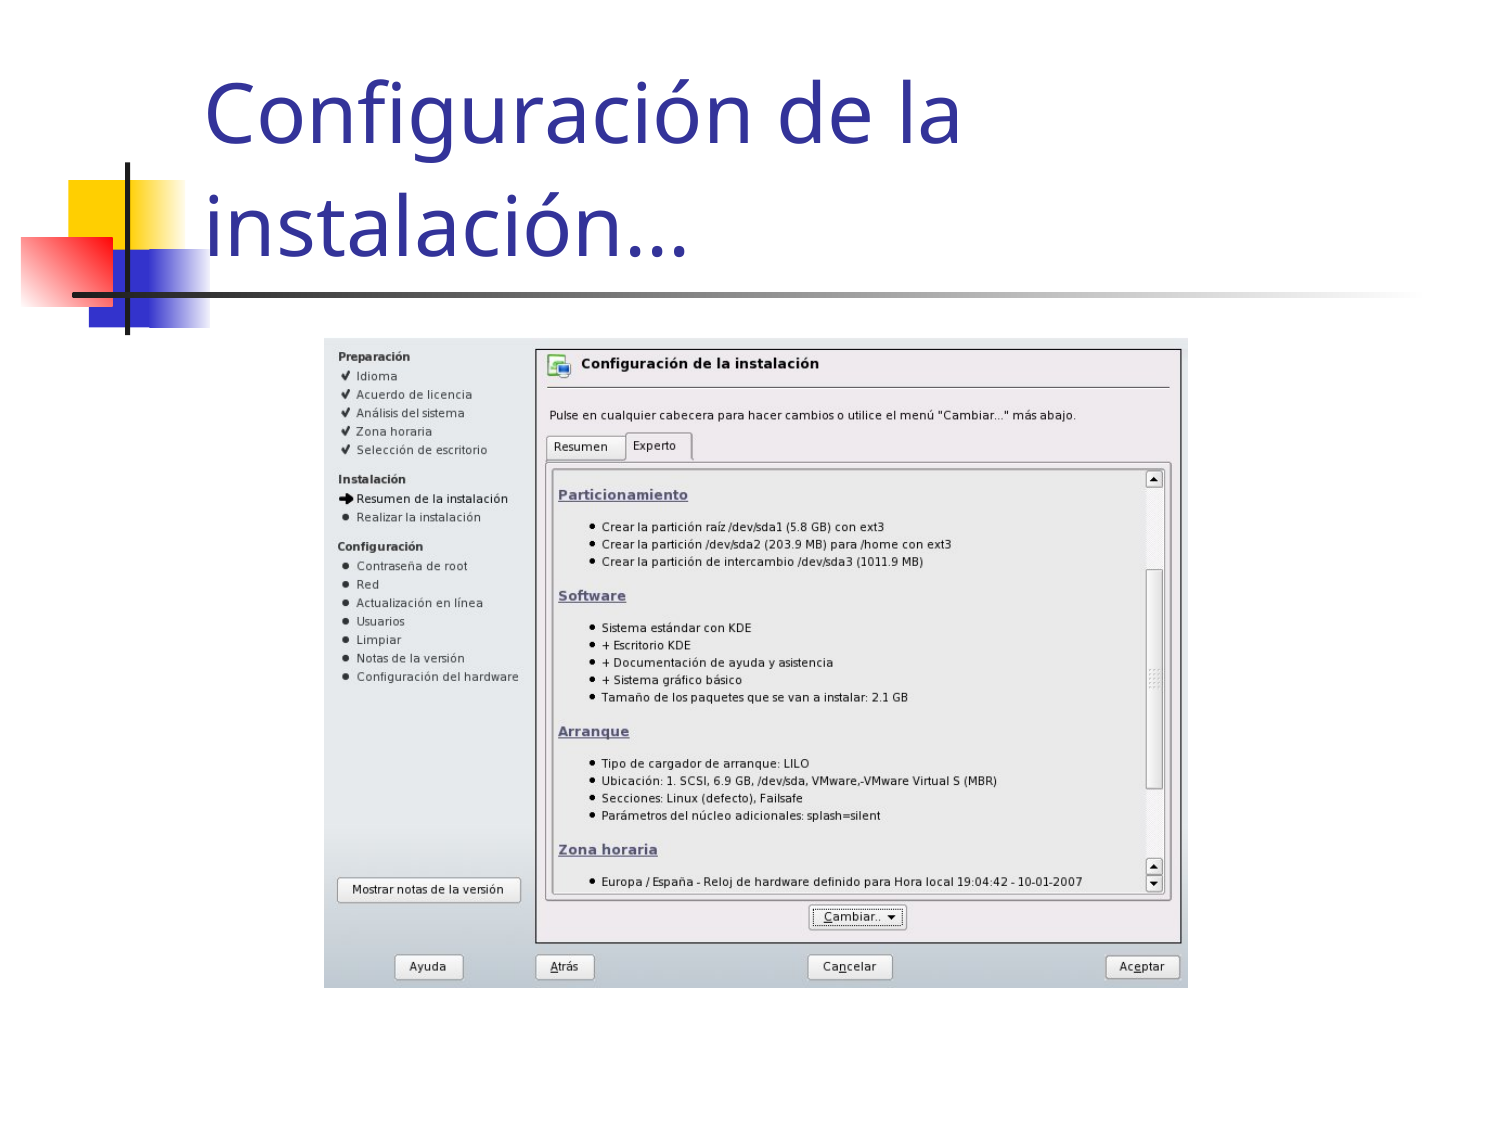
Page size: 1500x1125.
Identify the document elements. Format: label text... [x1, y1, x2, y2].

title Configuración de la instalación... [188, 101, 1468, 289]
picture [324, 337, 1188, 988]
